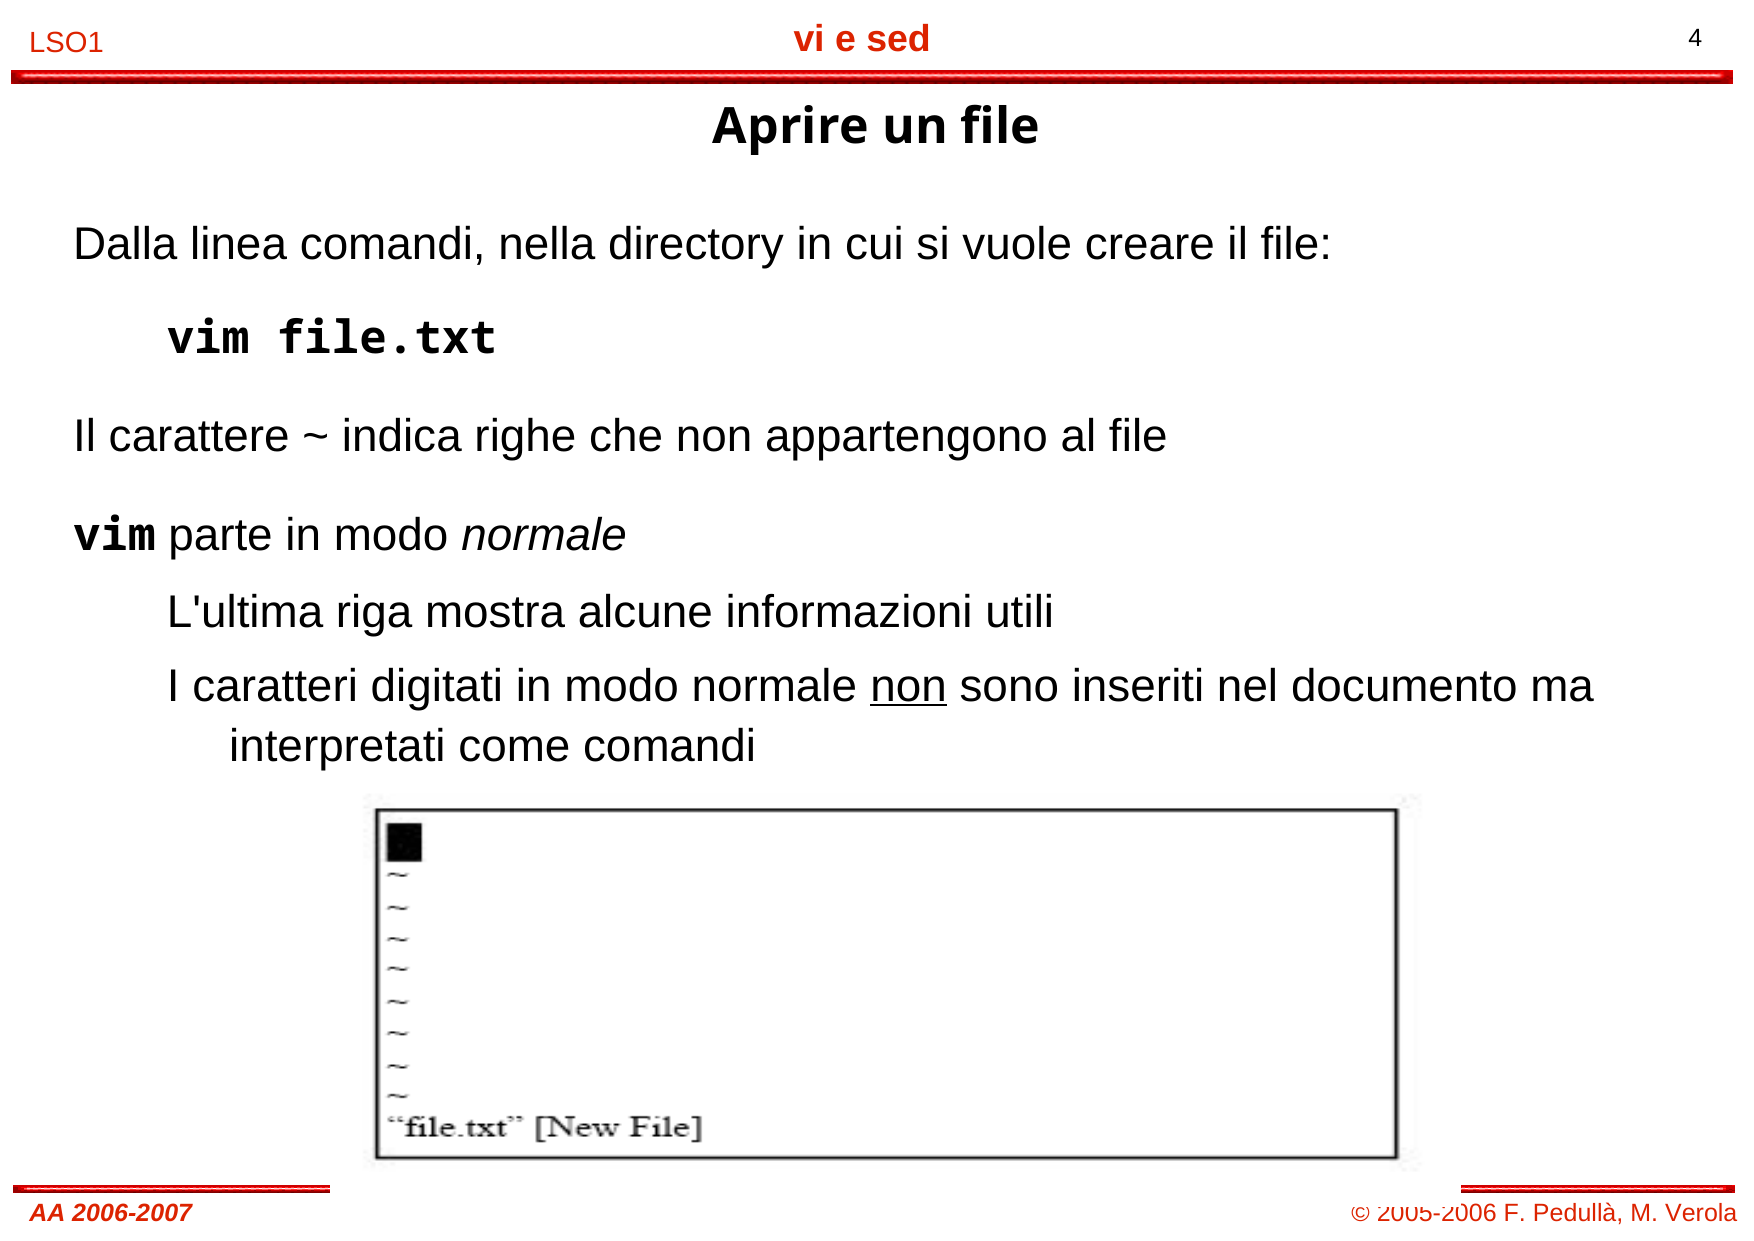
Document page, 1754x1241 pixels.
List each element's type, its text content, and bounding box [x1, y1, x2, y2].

title Aprire un file [363, 78, 1390, 174]
list Dalla linea comandi, nella directory in cui si vuole creare il file: vim file.txt Il carattere ~ indica righe che non appartengono al file vim parte in modo normale L'ultima riga mostra alcune informazioni utili I caratteri digitati in modo normale non sono inseriti nel documento ma interpretati come comandi [58, 206, 1696, 790]
picture [13, 783, 1735, 1207]
picture [11, 70, 1733, 84]
